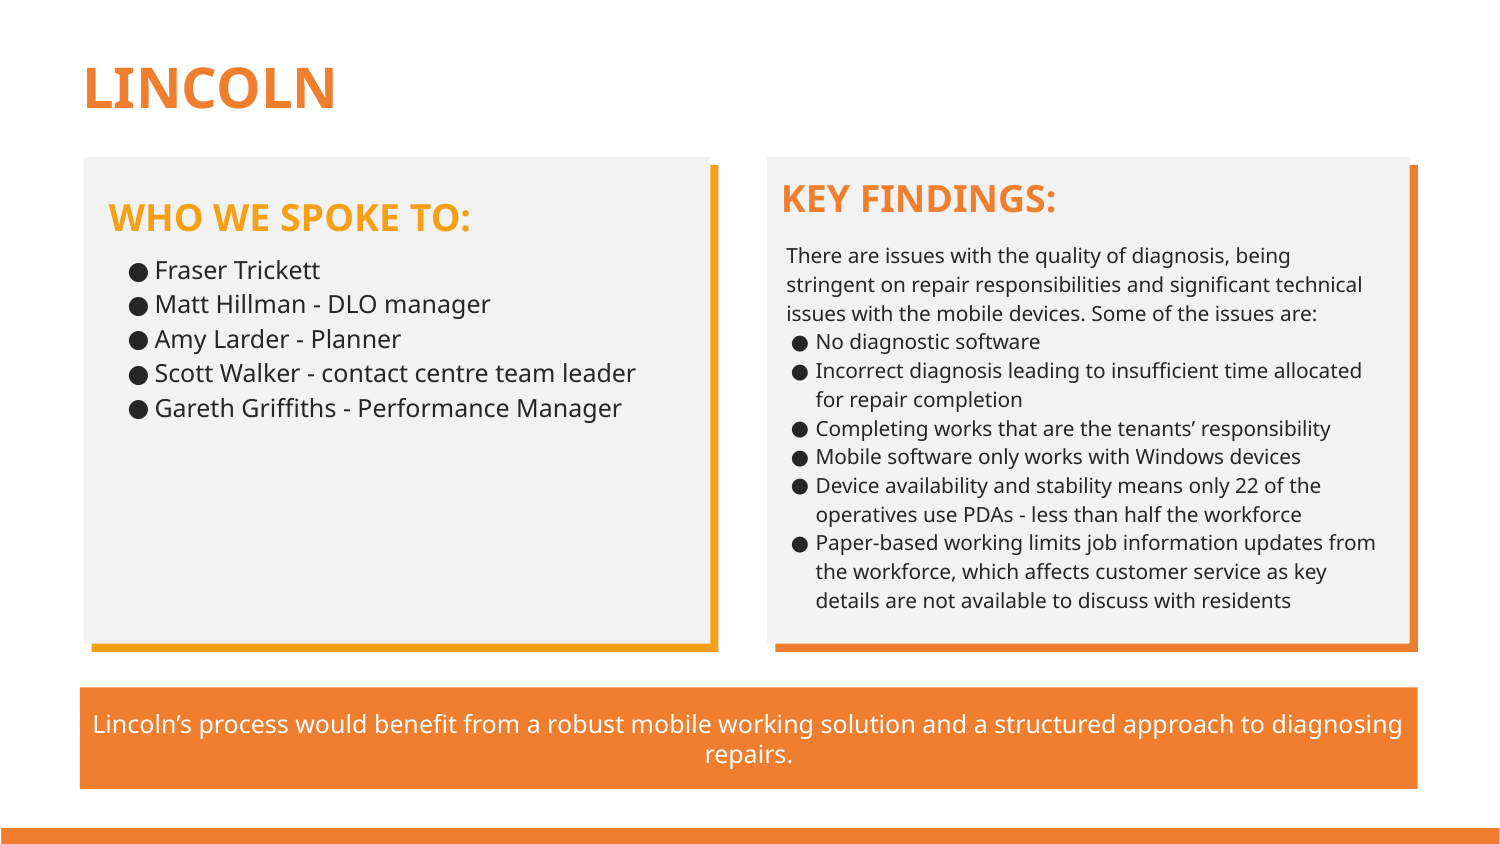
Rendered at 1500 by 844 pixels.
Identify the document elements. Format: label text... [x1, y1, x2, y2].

text_box Fraser Trickett Matt Hillman - DLO manager Amy Larder - Planner Scott Walker - contact centre team leader Gareth Griffiths - Performance Manager [114, 244, 696, 447]
text_box There are issues with the quality of diagnosis, being stringent on repair responsibilities and significant technical issues with the mobile devices. Some of the issues are: No diagnostic software Incorrect diagnosis leading to insufficient time allocated for repair completion Completing works that are the tenants’ responsibility Mobile software only works with Windows devices Device availability and stability means only 22 of the operatives use PDAs - less than half the workforce Paper-based working limits job information updates from the workforce, which affects customer service as key details are not available to discuss with residents [775, 233, 1392, 638]
text_box KEY FINDINGS: [775, 160, 1432, 213]
text_box [83, 157, 719, 652]
text_box LINCOLN [71, 46, 722, 135]
text_box WHO WE SPOKE TO: [103, 179, 746, 281]
text_box Lincoln’s process would benefit from a robust mobile working solution and a structured approach to diagnosing repairs. [79, 687, 1418, 789]
text_box [767, 157, 1418, 652]
picture [0, 828, 1500, 844]
